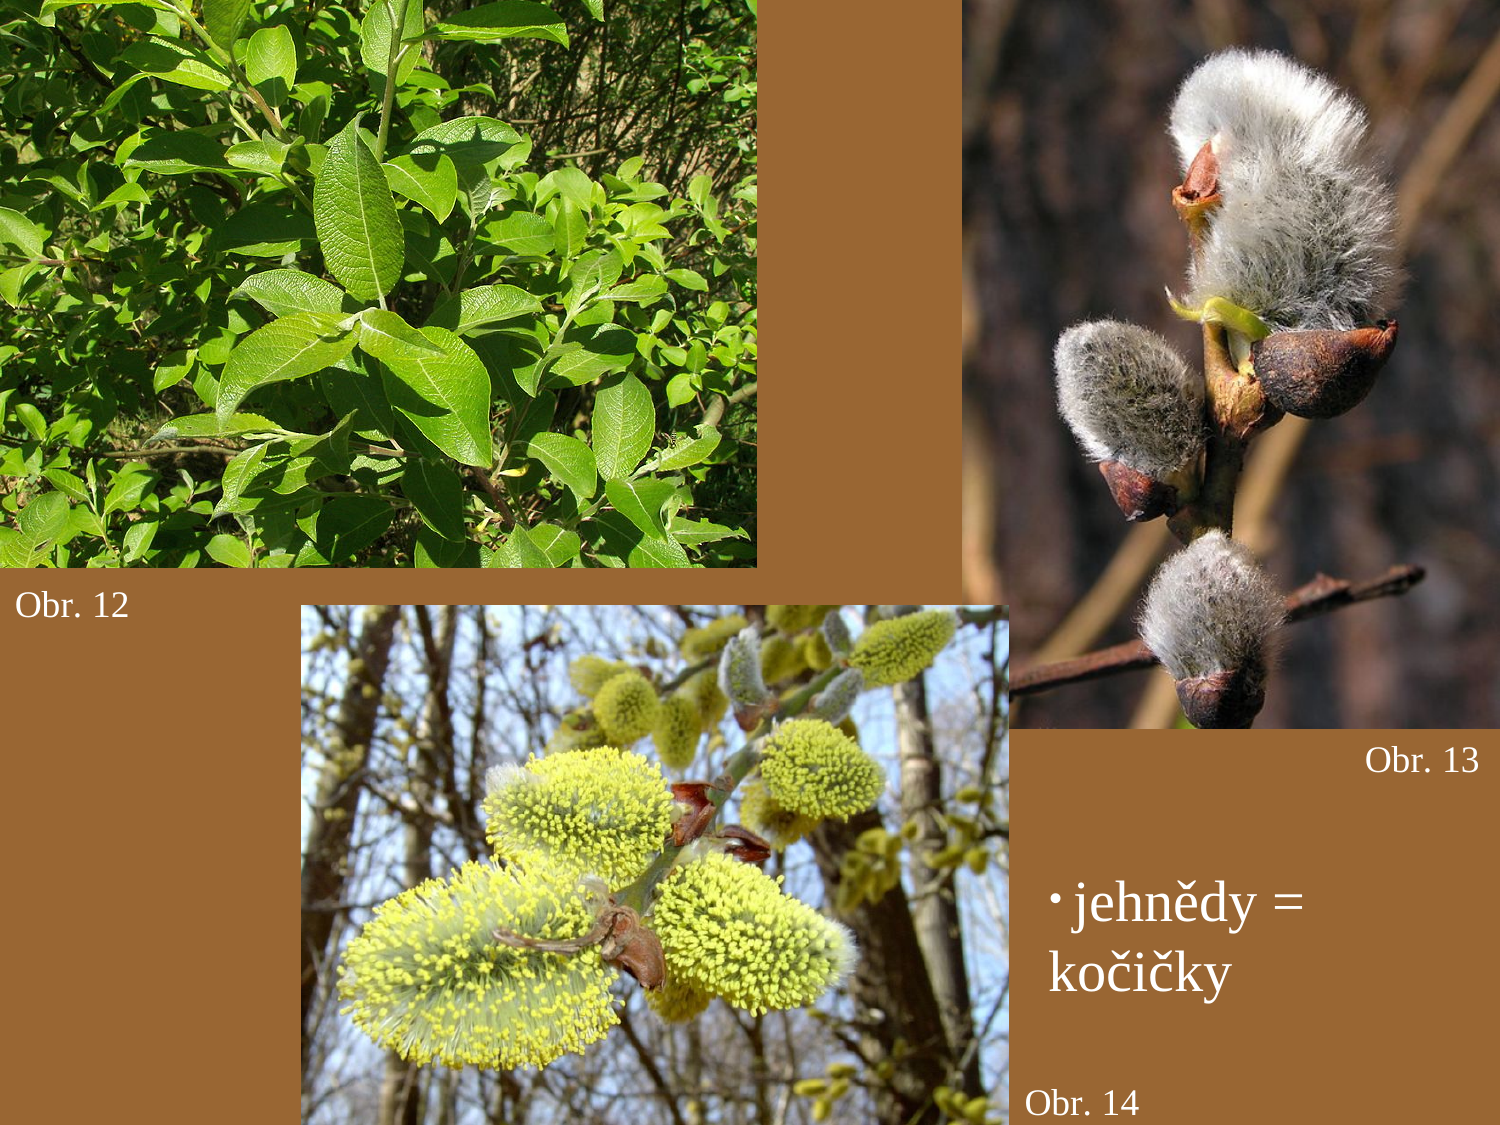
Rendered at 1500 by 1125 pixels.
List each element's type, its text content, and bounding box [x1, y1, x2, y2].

picture [301, 0, 1500, 1125]
text_box Obr. 13 [1340, 727, 1500, 789]
text_box Obr. 12 [0, 572, 172, 634]
text_box jehnědy = kočičky [1033, 855, 1471, 1012]
picture [0, 0, 757, 568]
text_box Obr. 14 [1009, 1070, 1176, 1125]
